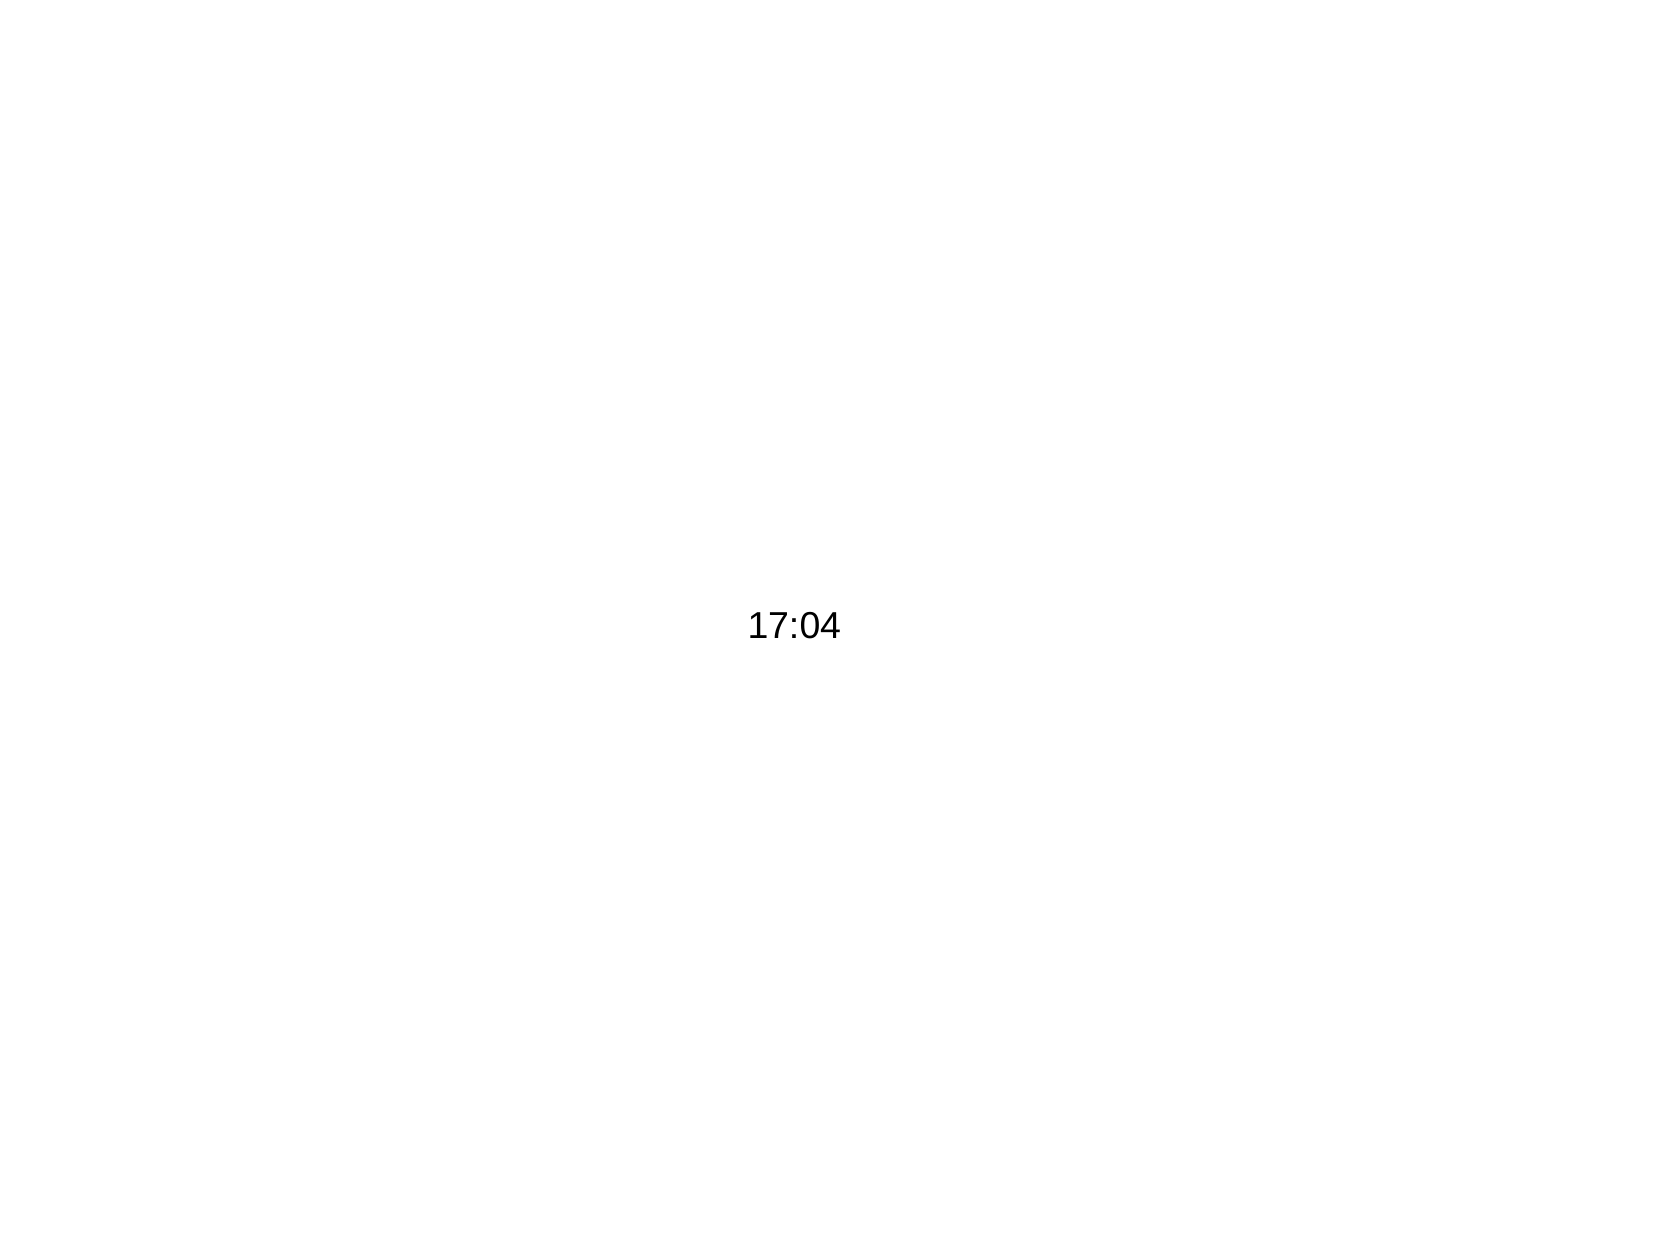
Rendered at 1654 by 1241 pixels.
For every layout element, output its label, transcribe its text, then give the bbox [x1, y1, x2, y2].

text_box 17:04 [732, 597, 941, 668]
